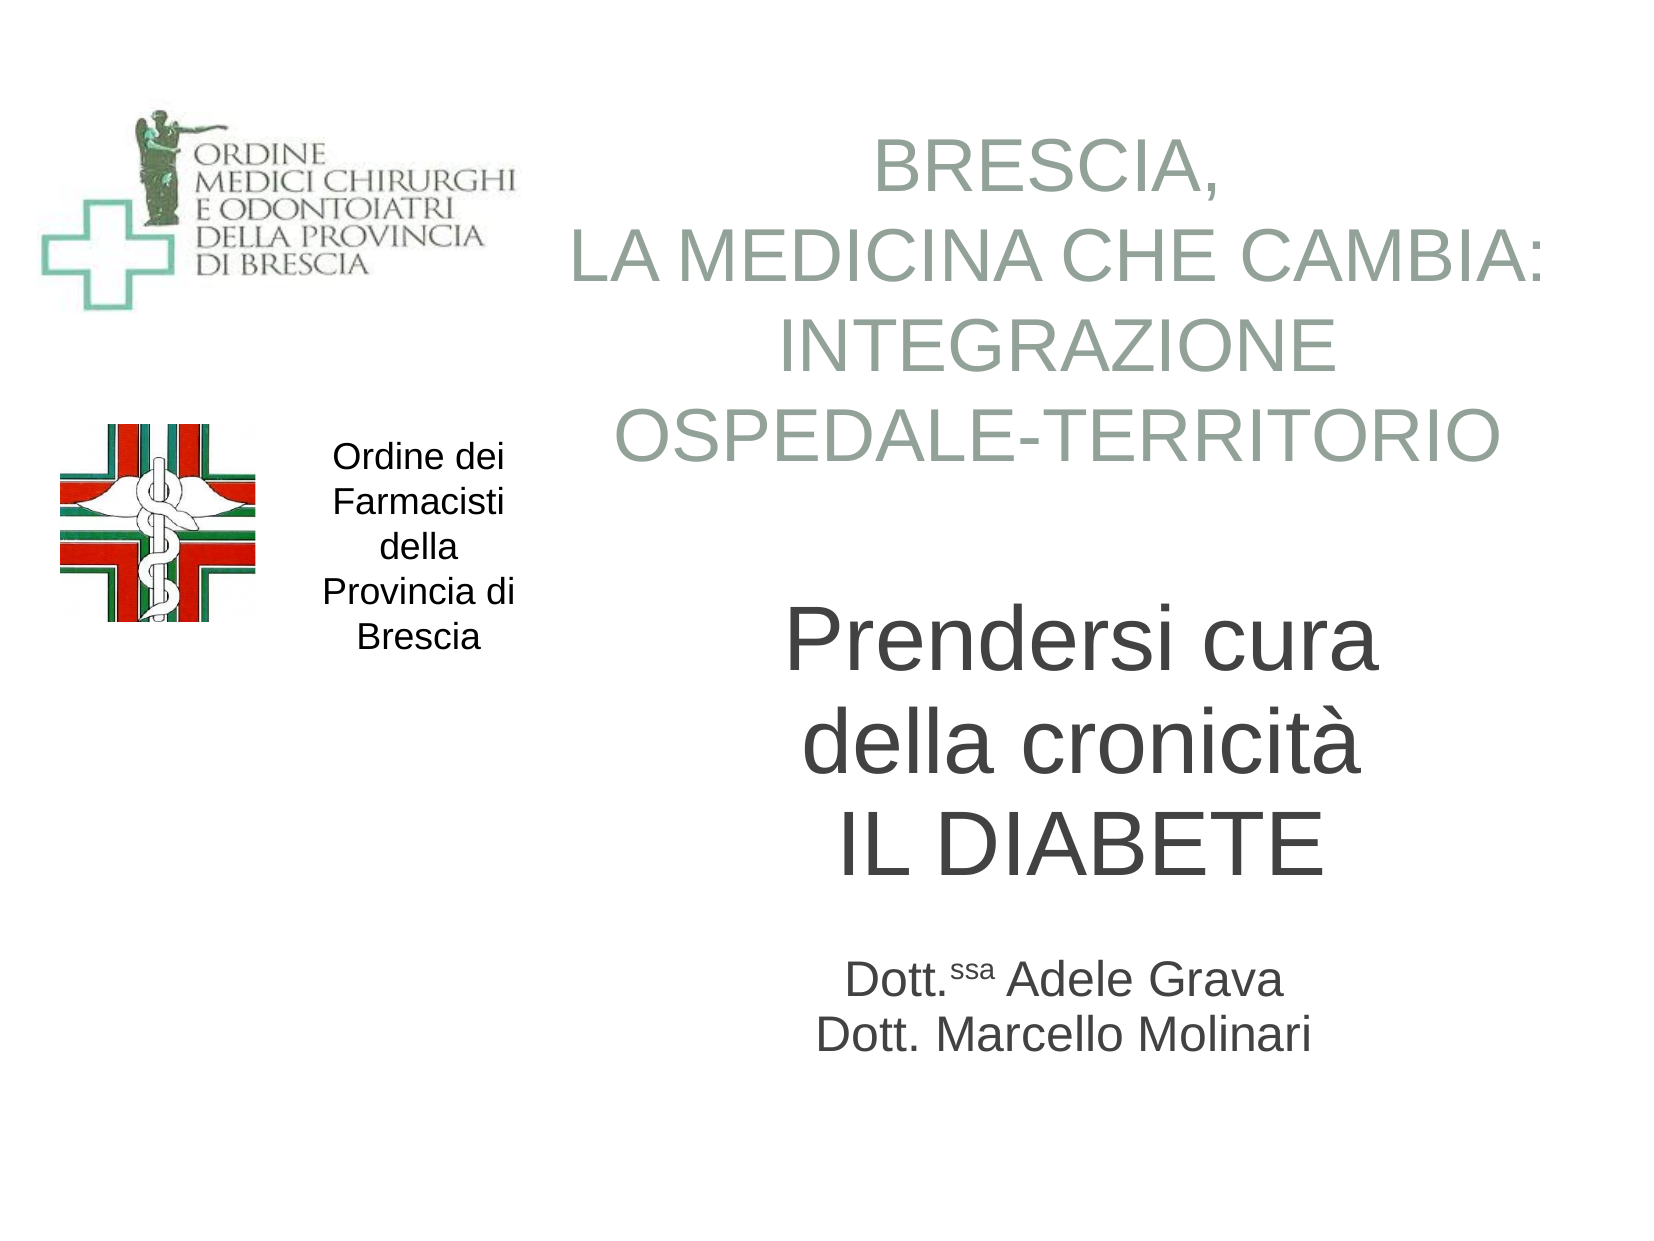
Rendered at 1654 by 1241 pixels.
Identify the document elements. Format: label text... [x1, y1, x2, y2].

picture [37, 87, 522, 343]
text_box Prendersi cura della cronicità IL DIABETE Dott.ssa Adele Grava Dott. Marcello Molinari [727, 580, 1401, 1132]
text_box Ordine dei Farmacisti della Provincia di Brescia [255, 424, 547, 666]
picture [60, 424, 255, 622]
title BRESCIA, LA MEDICINA CHE CAMBIA: INTEGRAZIONE OSPEDALE-TERRITORIO [518, 91, 1642, 485]
